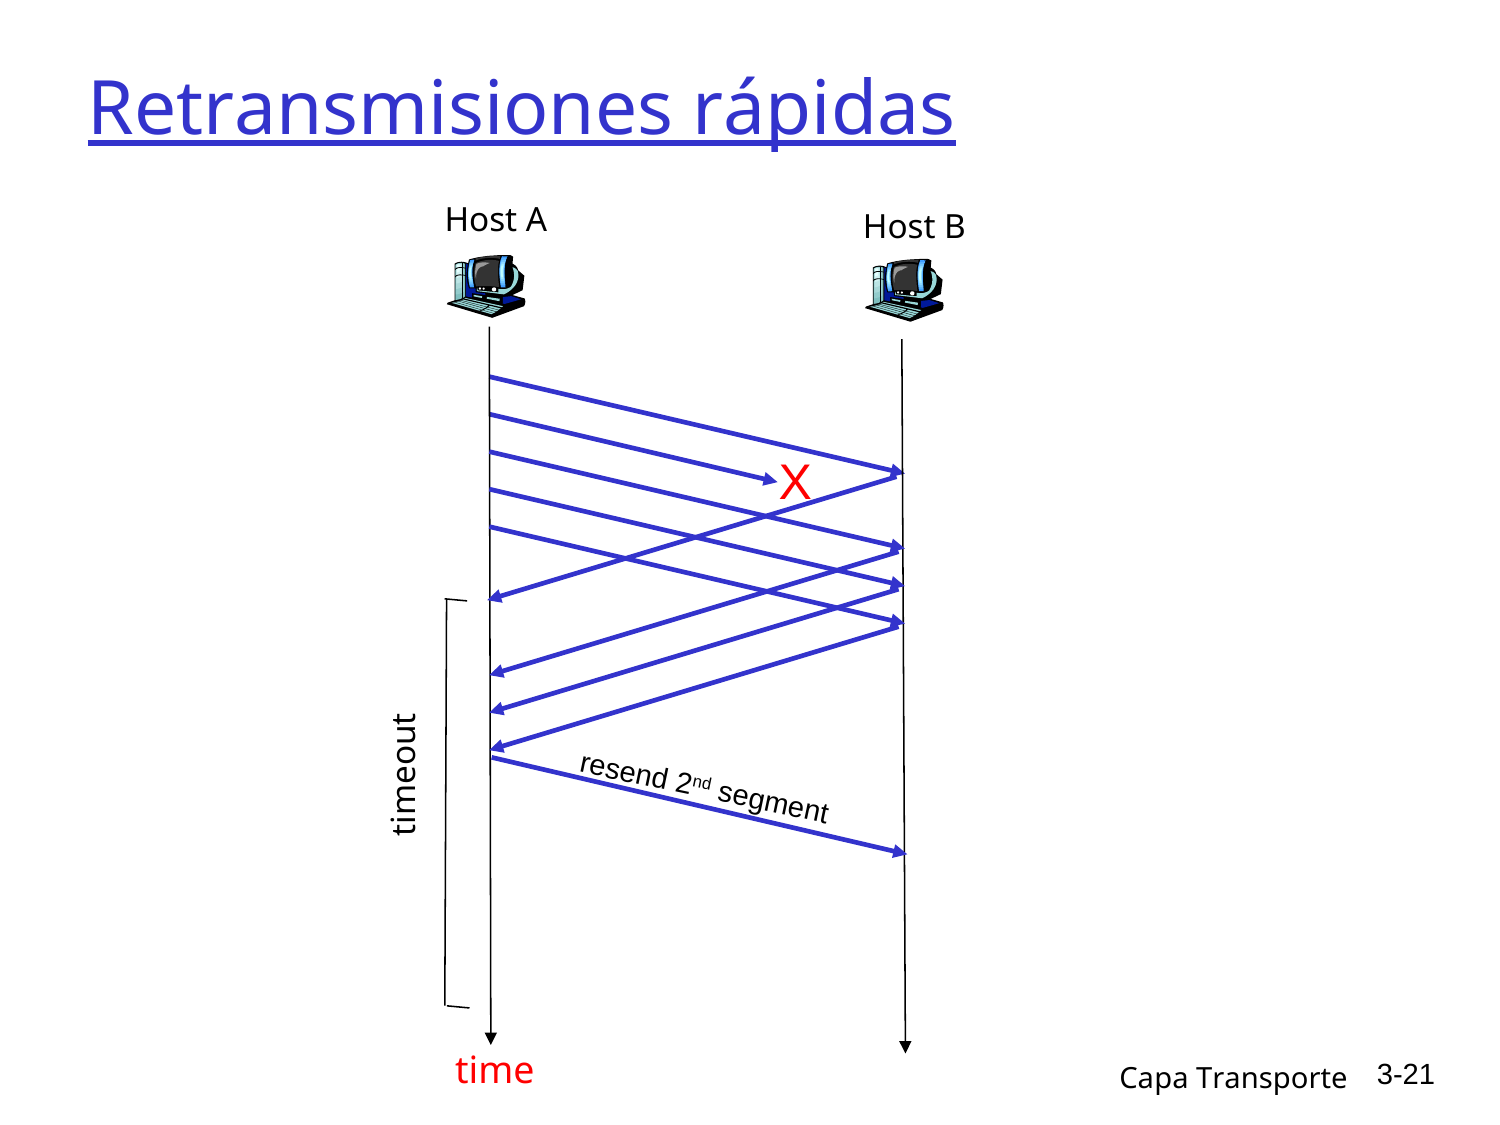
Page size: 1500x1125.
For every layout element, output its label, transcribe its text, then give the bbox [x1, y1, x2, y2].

picture [865, 258, 945, 322]
text_box Host A [429, 190, 563, 247]
text_box Host B [848, 197, 981, 253]
picture [446, 254, 527, 318]
text_box timeout [374, 698, 430, 851]
text_box time [440, 1038, 550, 1100]
text_box X [763, 441, 811, 517]
text_box resend 2nd segment [561, 732, 898, 851]
title Retransmisiones rápidas [87, 23, 1426, 188]
